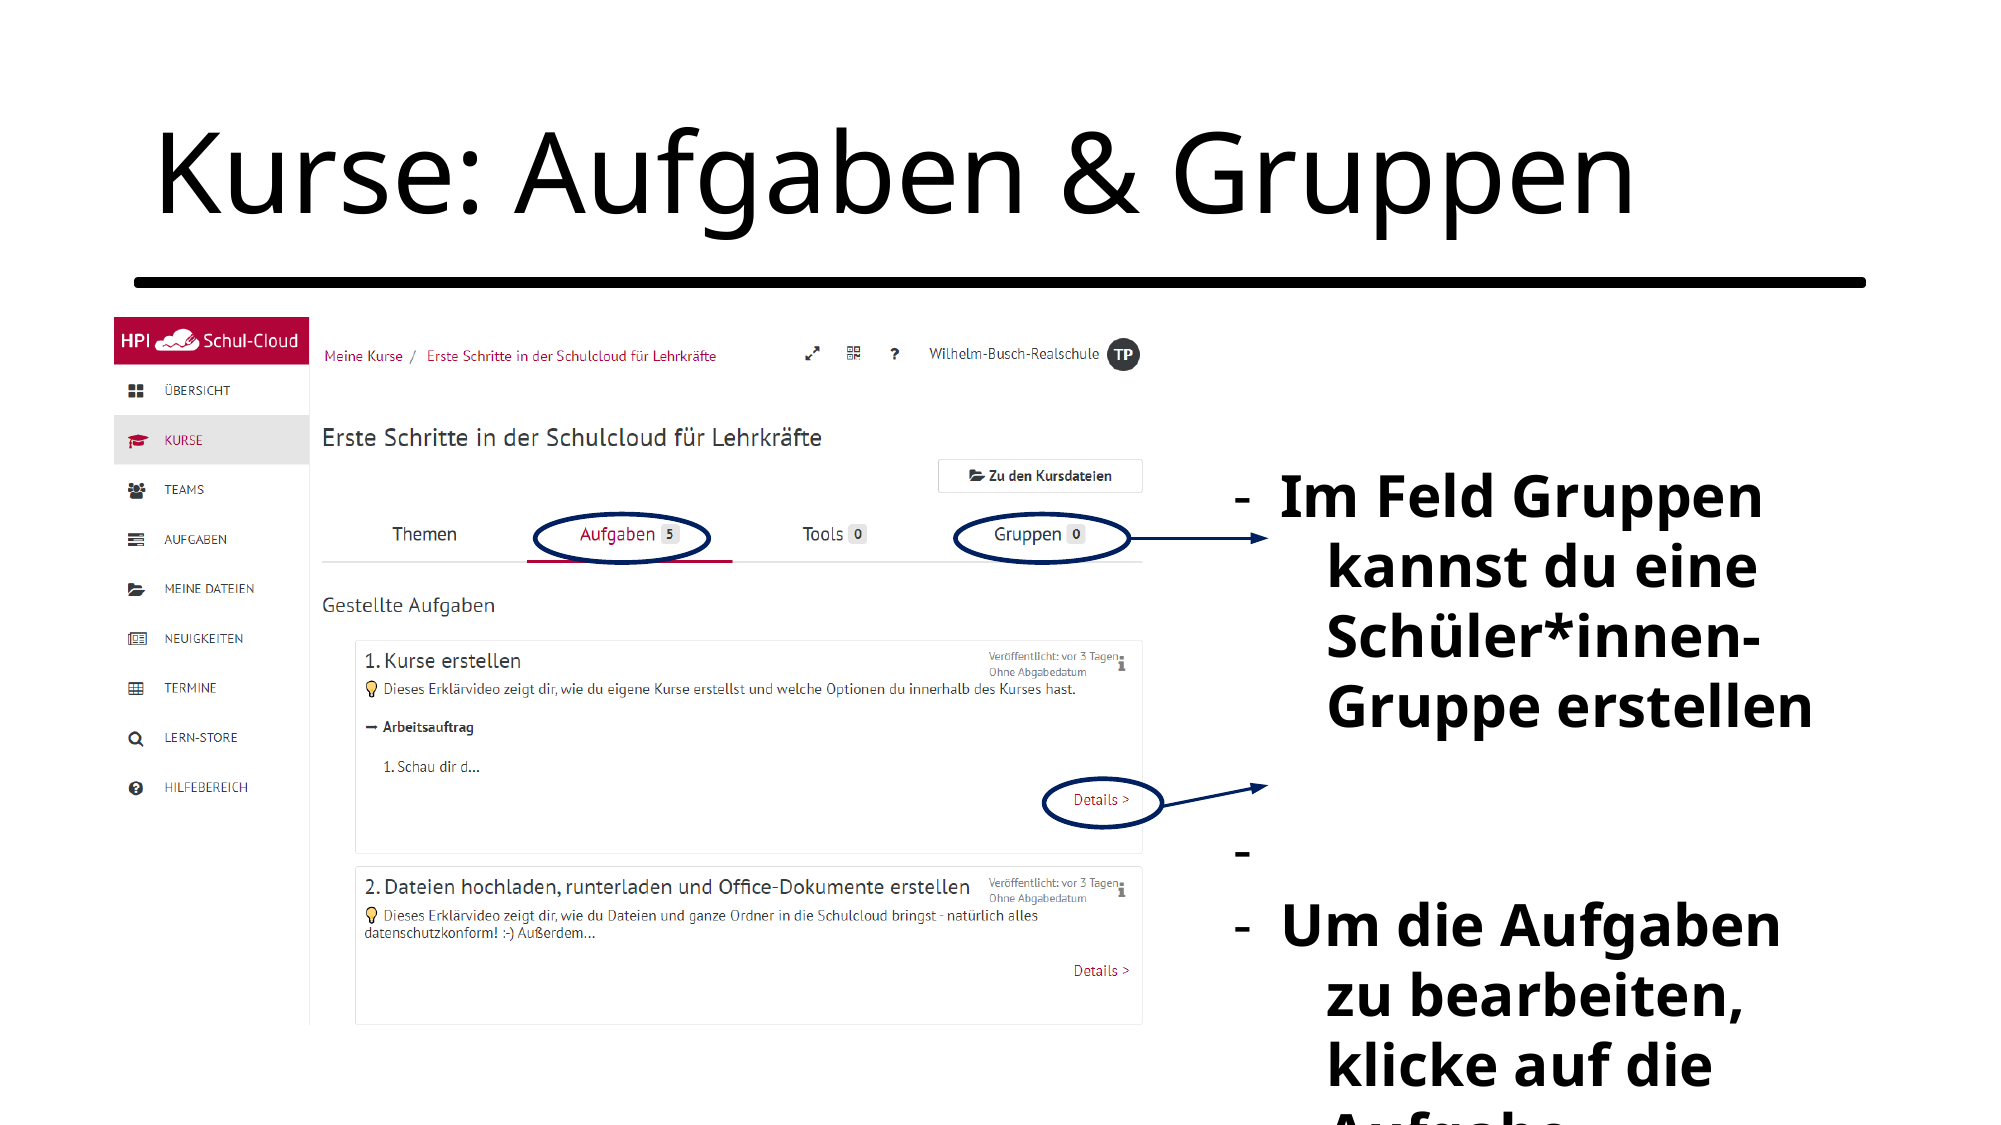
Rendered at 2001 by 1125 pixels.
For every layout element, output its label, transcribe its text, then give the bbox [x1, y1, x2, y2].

title Kurse: Aufgaben & Gruppen [137, 59, 1863, 278]
picture [958, 517, 1126, 560]
picture [114, 317, 1152, 1025]
picture [1047, 782, 1152, 824]
text_box Im Feld Gruppen kannst du eine Schüler*innen-Gruppe erstellen Um die Aufgaben zu bearbeiten, klicke auf die Aufgabe. [1218, 451, 1839, 1032]
